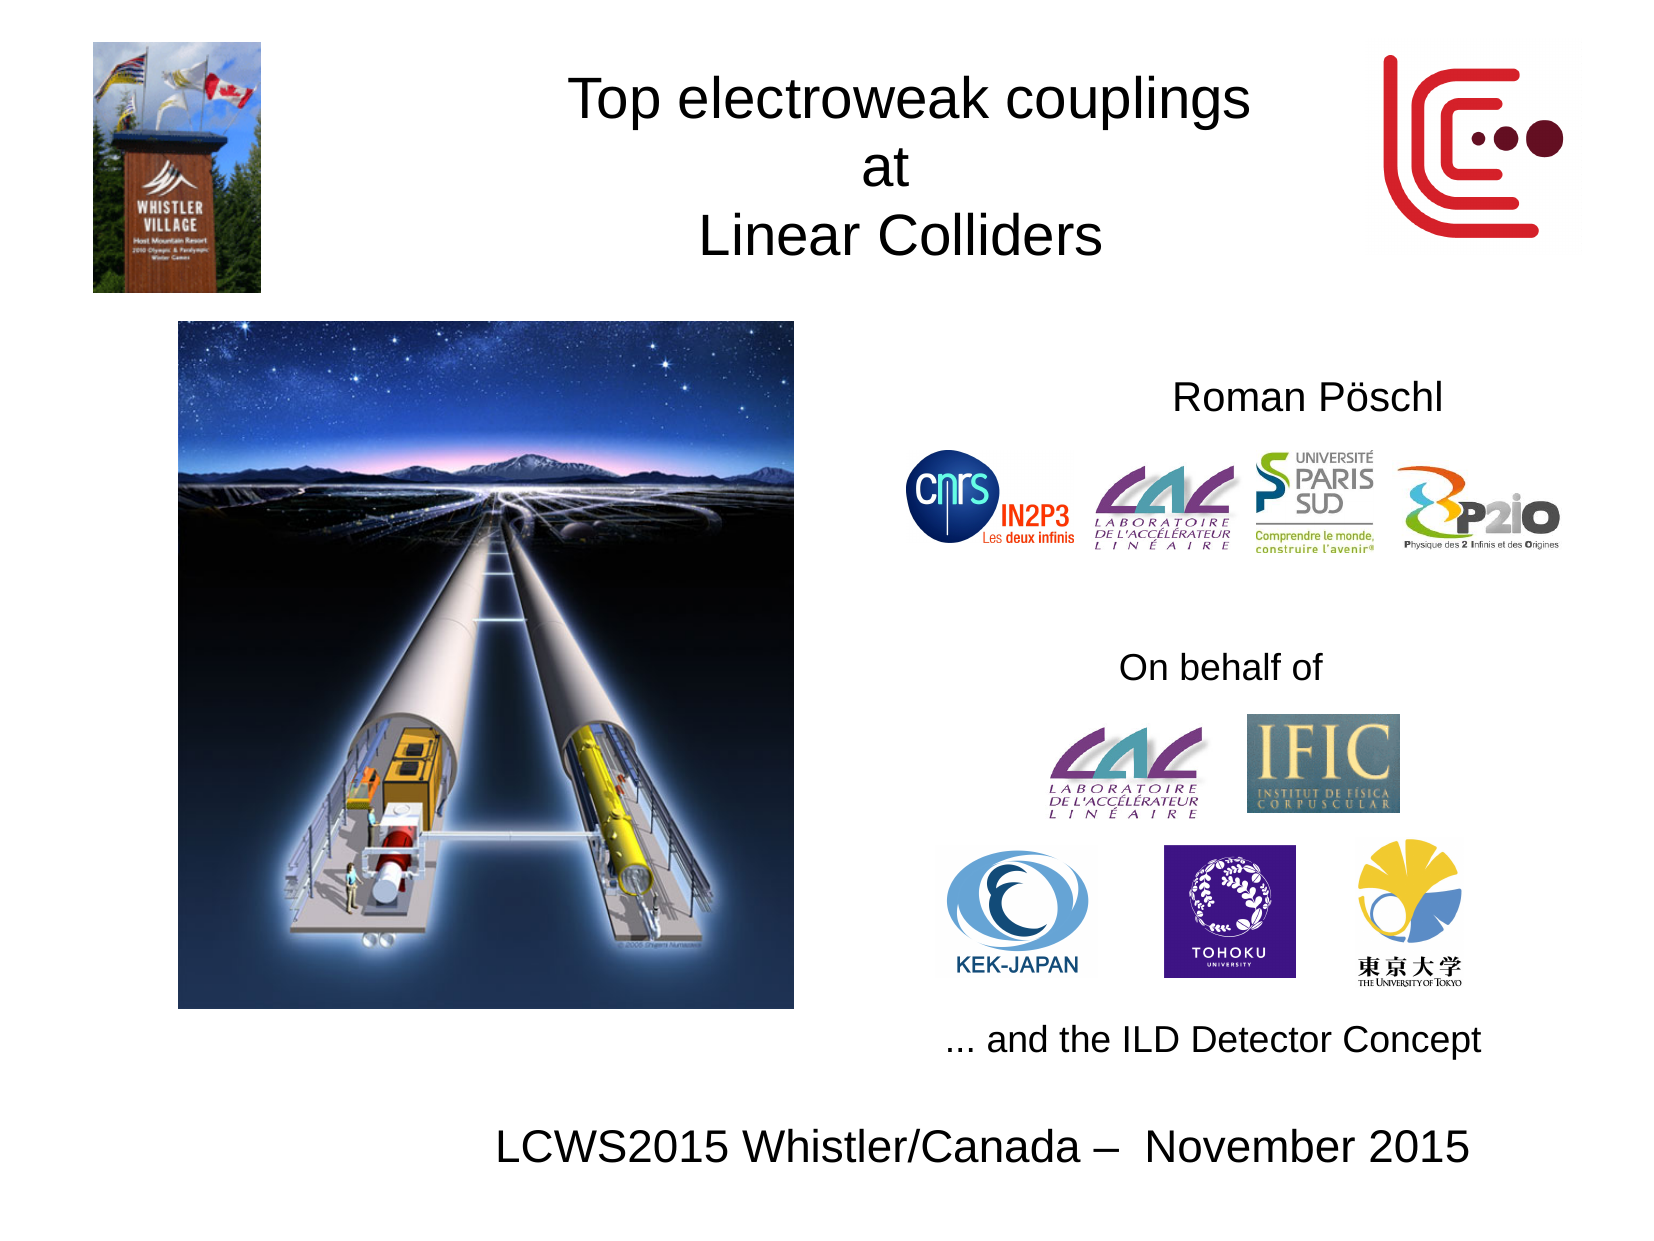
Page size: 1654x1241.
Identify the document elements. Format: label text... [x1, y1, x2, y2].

picture [1091, 462, 1244, 552]
text_box On behalf of [1104, 639, 1339, 696]
text_box Top electroweak couplings at Linear Colliders [486, 54, 1171, 186]
picture [935, 845, 1098, 978]
picture [1355, 837, 1464, 988]
picture [1365, 38, 1582, 256]
text_box LCWS2015 Whistler/Canada – November 2015 [444, 1111, 1447, 1204]
picture [178, 321, 794, 1009]
picture [906, 450, 1074, 543]
picture [1247, 714, 1400, 813]
picture [1392, 460, 1569, 560]
picture [93, 42, 261, 293]
picture [1045, 723, 1213, 821]
text_box Roman Pöschl [975, 363, 1264, 423]
picture [1256, 450, 1374, 553]
picture [1164, 845, 1296, 978]
text_box ... and the ILD Detector Concept [930, 1011, 1498, 1069]
